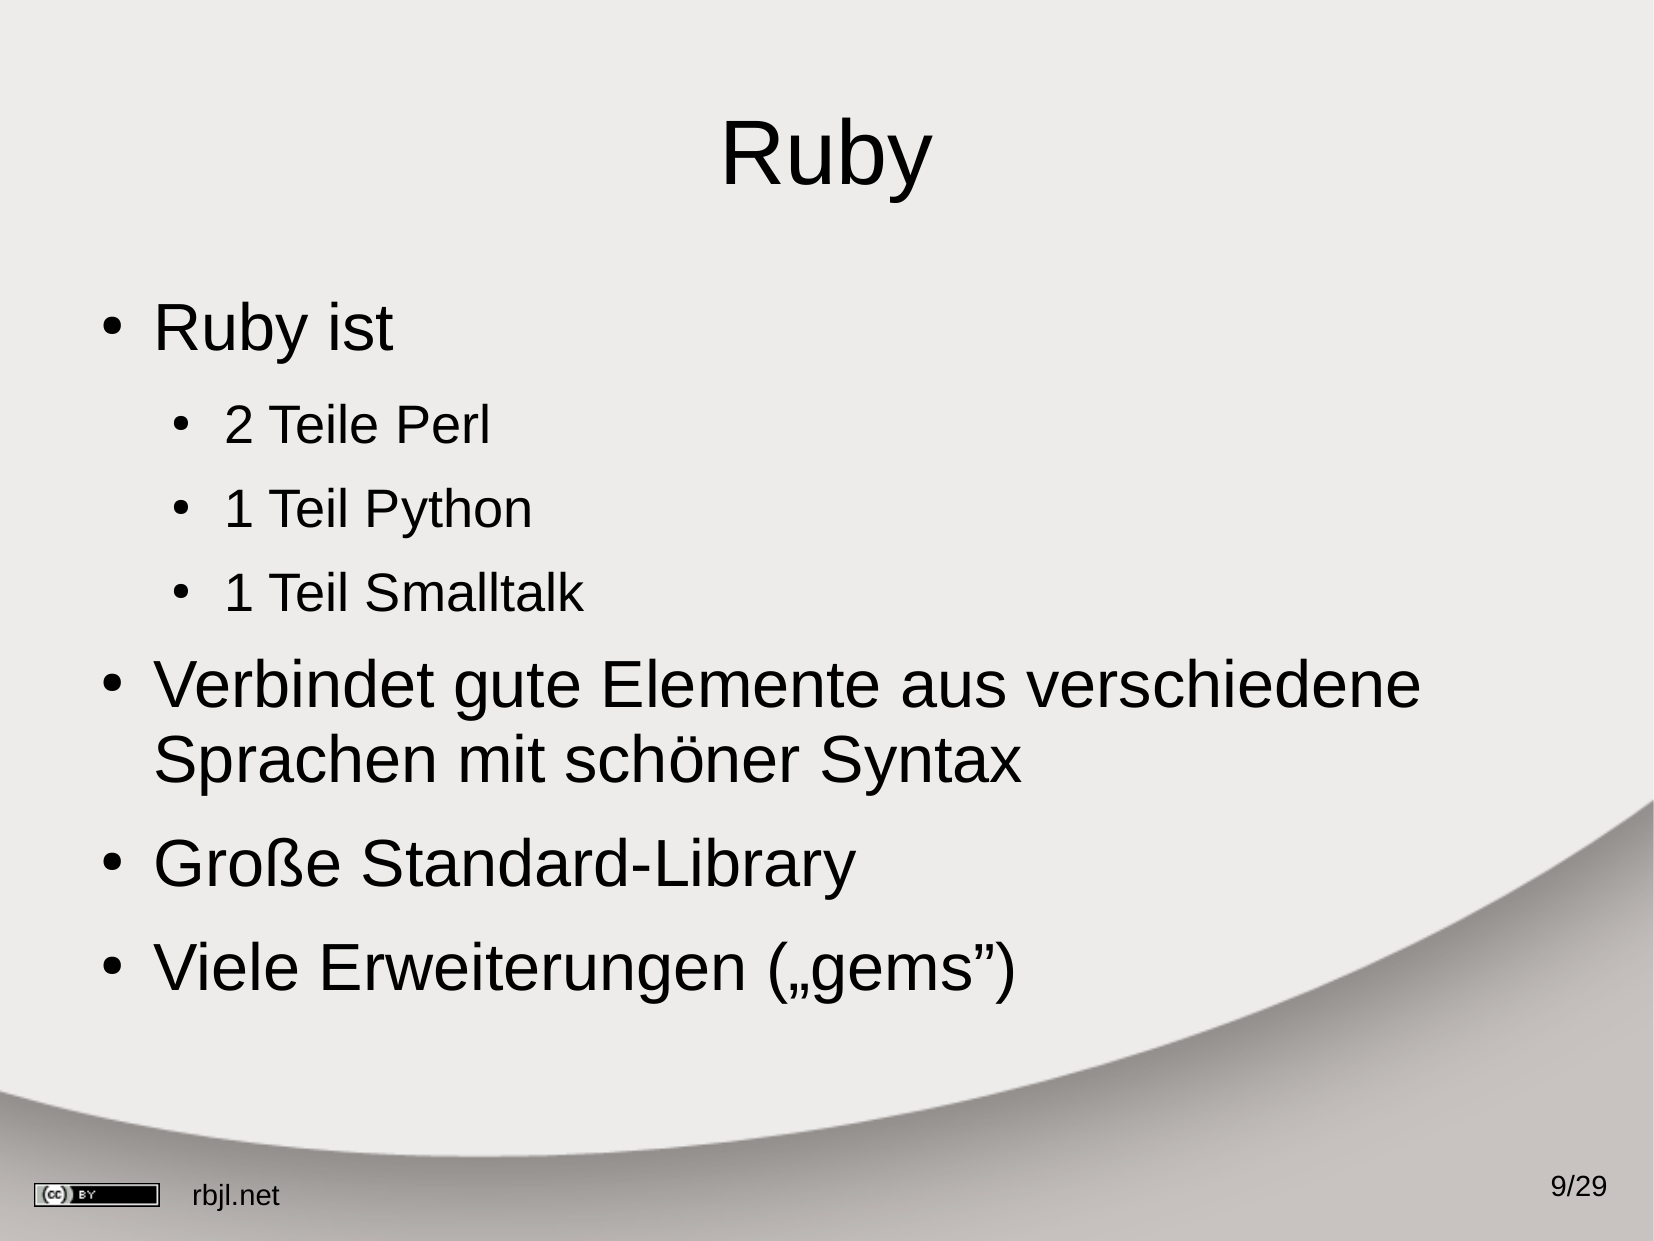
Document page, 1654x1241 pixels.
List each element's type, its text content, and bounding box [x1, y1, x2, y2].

list Ruby ist 2 Teile Perl 1 Teil Python 1 Teil Smalltalk Verbindet gute Elemente aus verschiedene Sprachen mit schöner Syntax Große Standard-Library Viele Erweiterungen („gems”) [82, 290, 1571, 1109]
title Ruby [82, 49, 1571, 257]
picture [0, 0, 1654, 1241]
